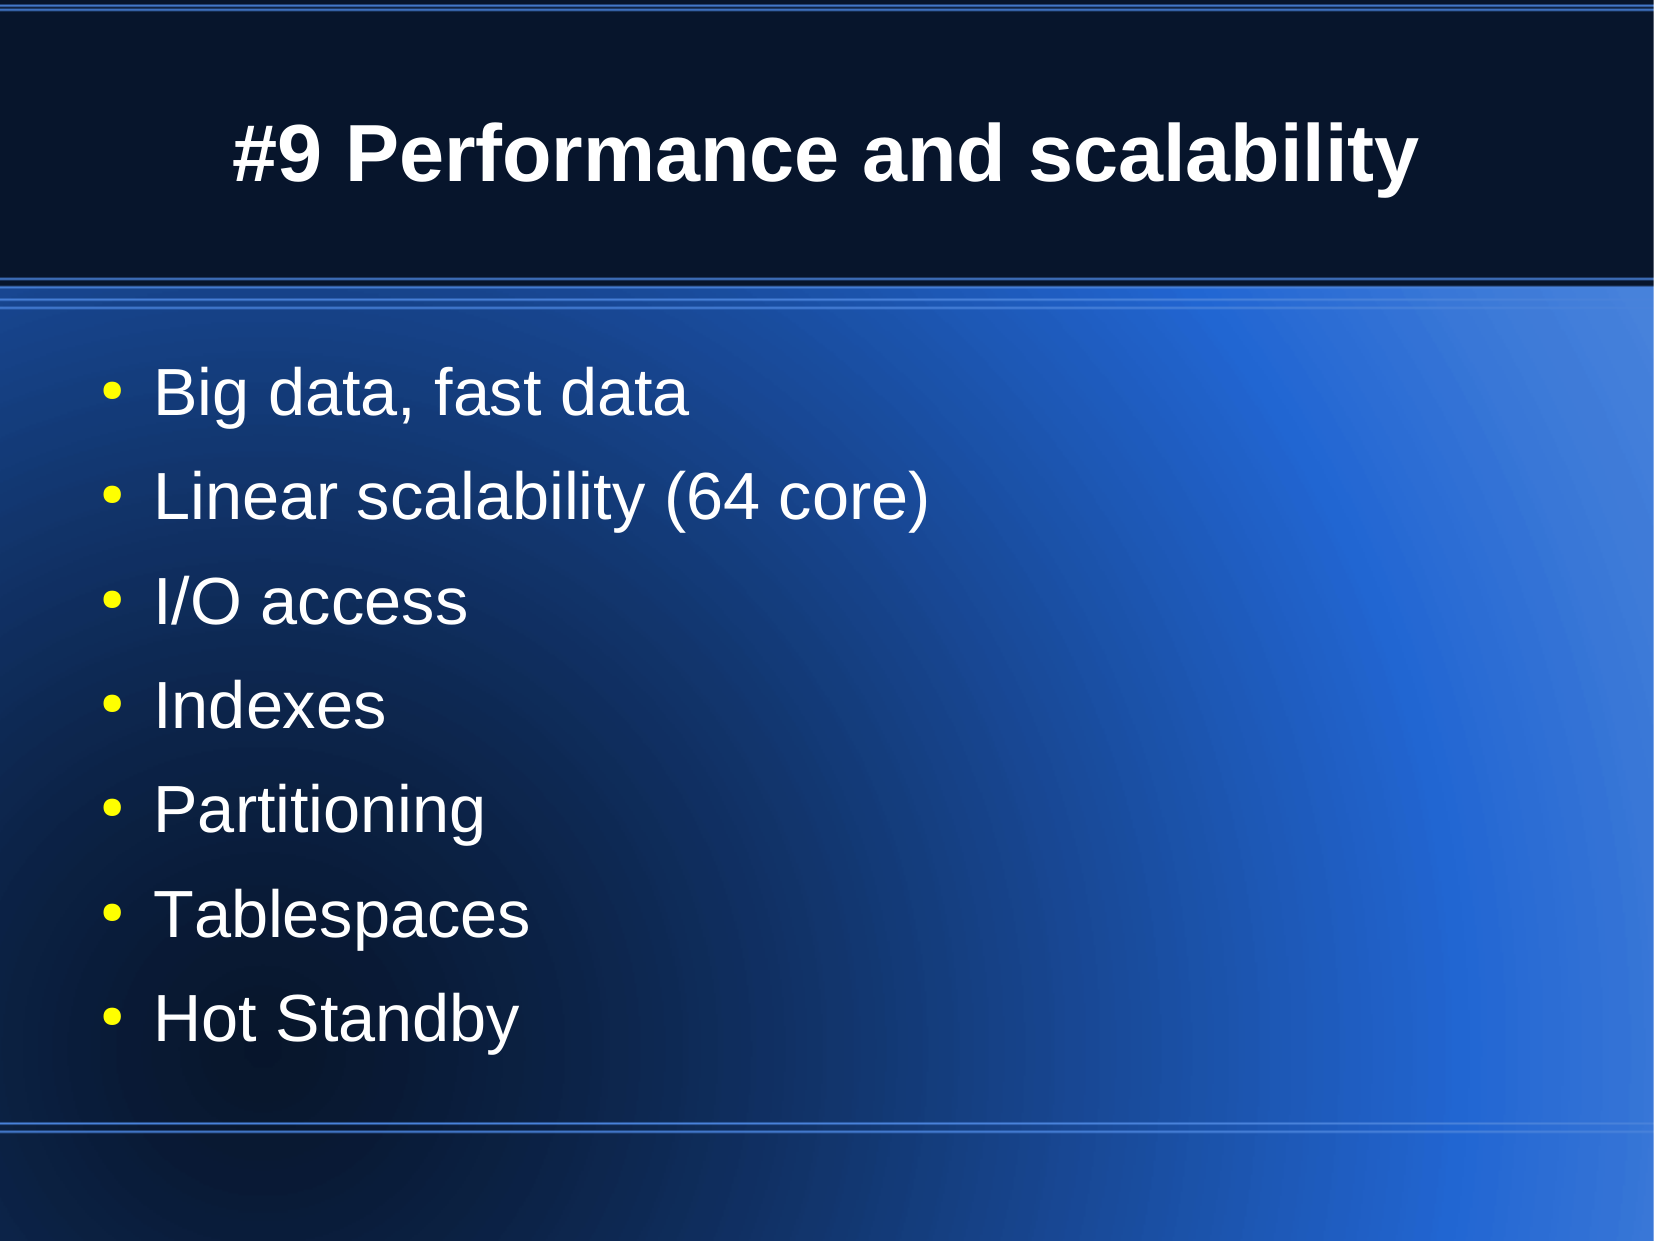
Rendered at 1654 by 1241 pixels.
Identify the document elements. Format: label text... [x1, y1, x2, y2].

picture [0, 0, 1654, 1241]
list Big data, fast data Linear scalability (64 core) I/O access Indexes Partitioning Tablespaces Hot Standby [82, 355, 1571, 1075]
title #9 Performance and scalability [82, 49, 1571, 257]
